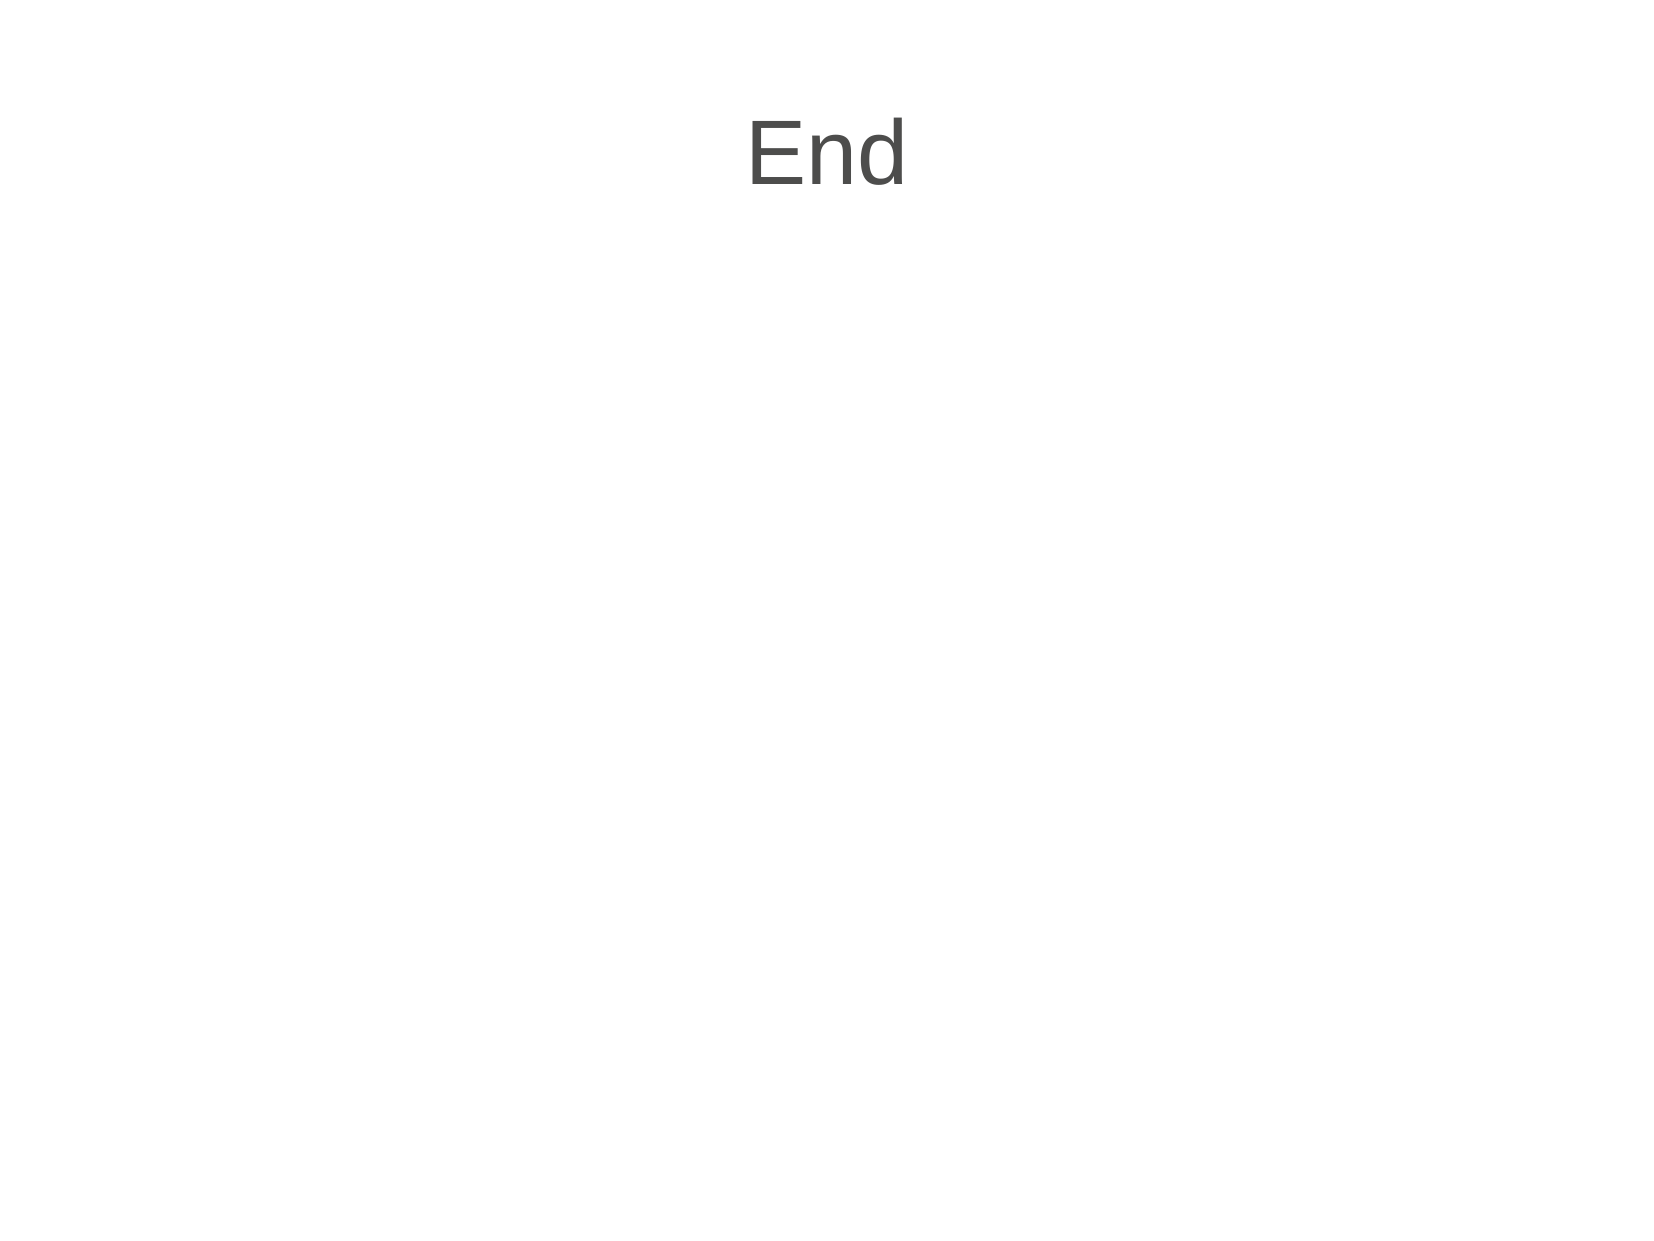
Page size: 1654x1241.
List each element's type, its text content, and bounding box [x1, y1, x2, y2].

title End [82, 49, 1571, 257]
